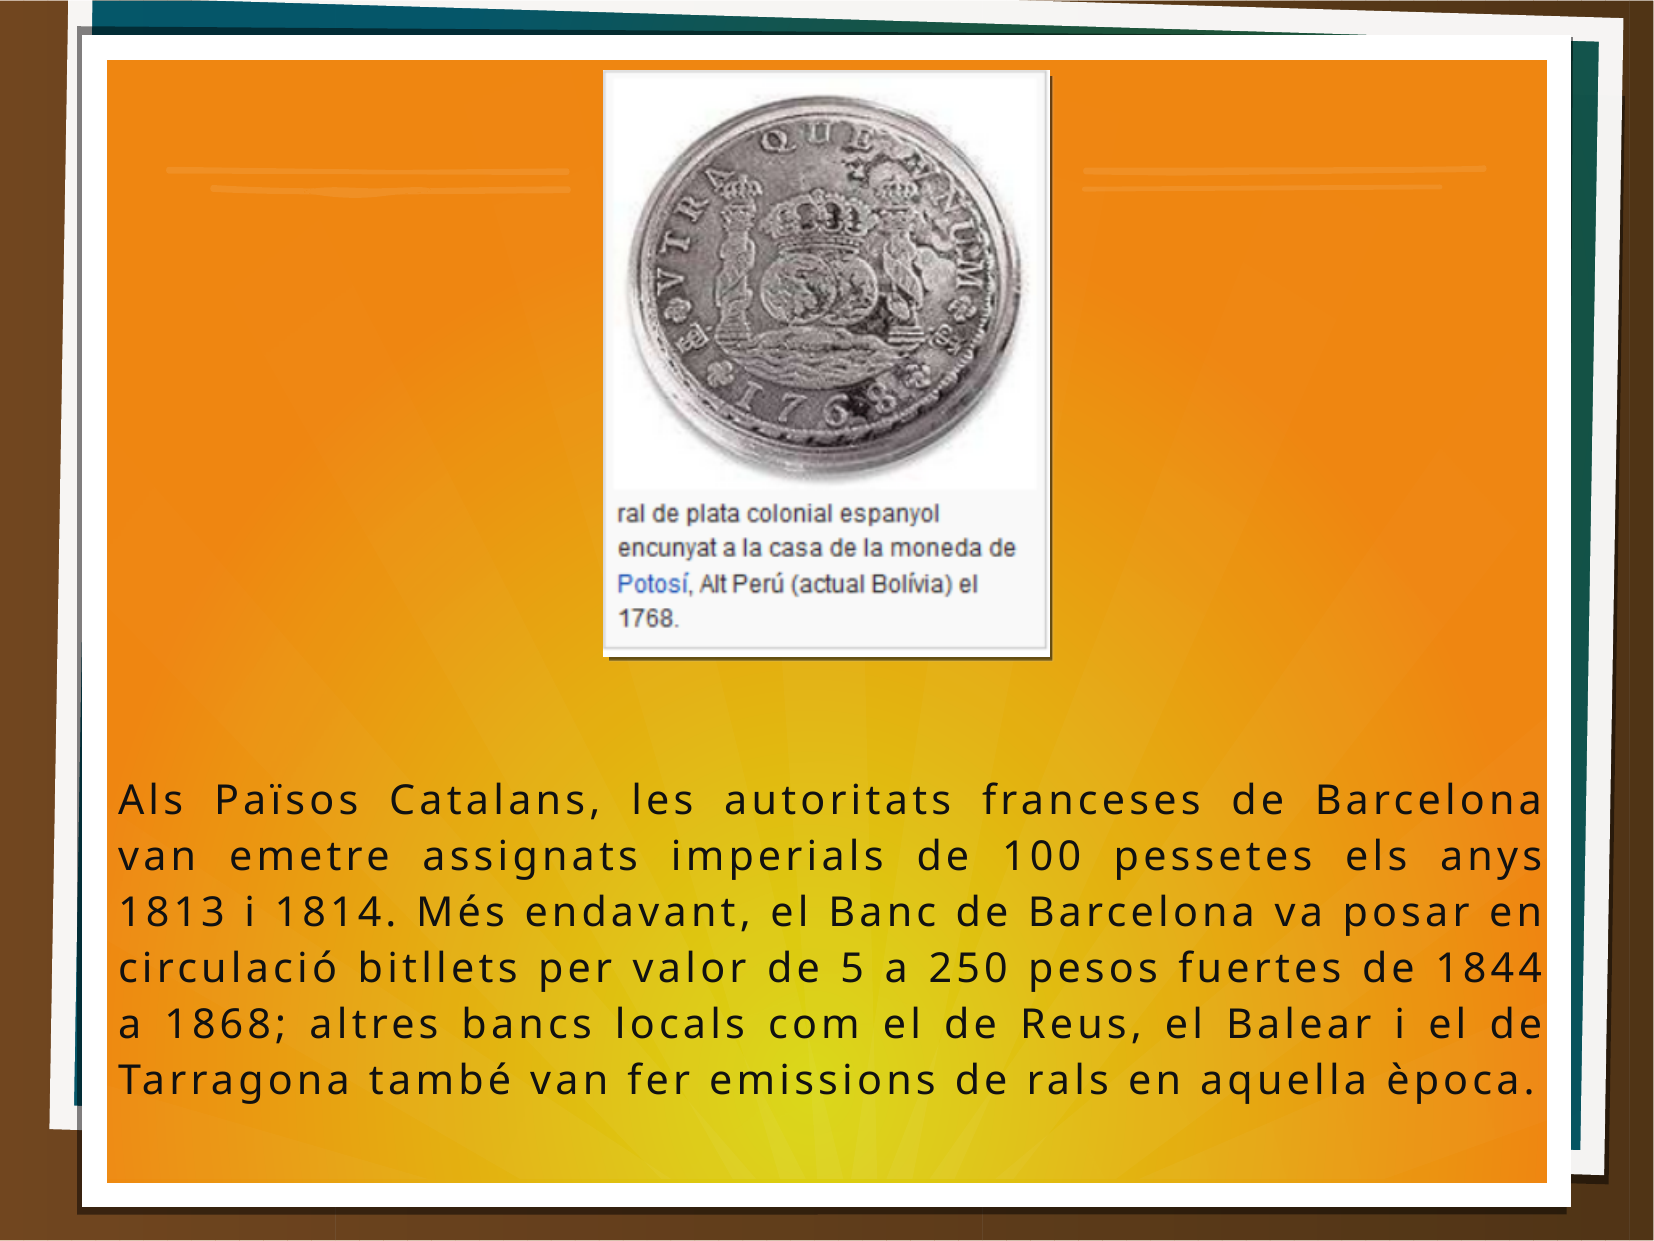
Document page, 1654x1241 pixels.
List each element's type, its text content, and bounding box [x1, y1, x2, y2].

picture [603, 70, 1050, 657]
list Als Països Catalans, les autoritats franceses de Barcelona van emetre assignats imperials de 100 pessetes els anys 1813 i 1814. Més endavant, el Banc de Barcelona va posar en circulació bitllets per valor de 5 a 250 pesos fuertes de 1844 a 1868; altres bancs locals com el de Reus, el Balear i el de Tarragona també van fer emissions de rals en aquella època. [118, 685, 1548, 1170]
